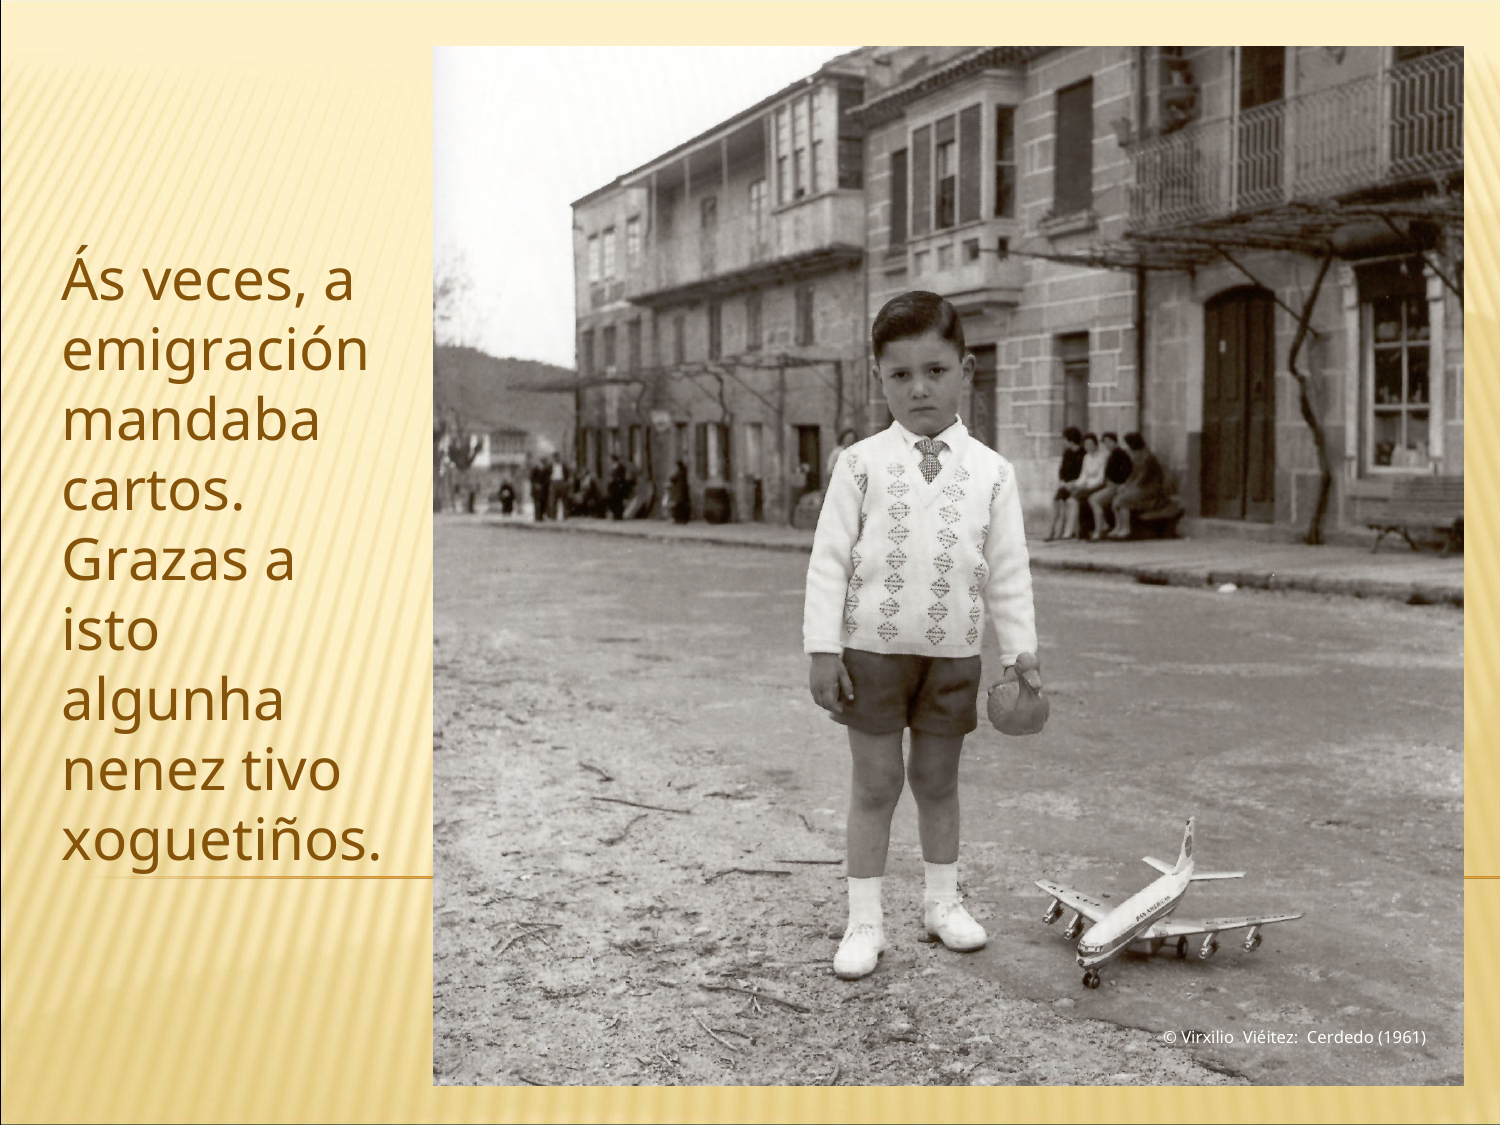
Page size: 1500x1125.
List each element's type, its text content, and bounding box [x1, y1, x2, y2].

picture [0, 0, 1500, 1125]
text_box © Virxilio Viéitez: Cerdedo (1961) [878, 1019, 1442, 1055]
text_box Ás veces, a emigración mandaba cartos. Grazas a isto algunha nenez tivo xoguetiños. [46, 234, 399, 880]
